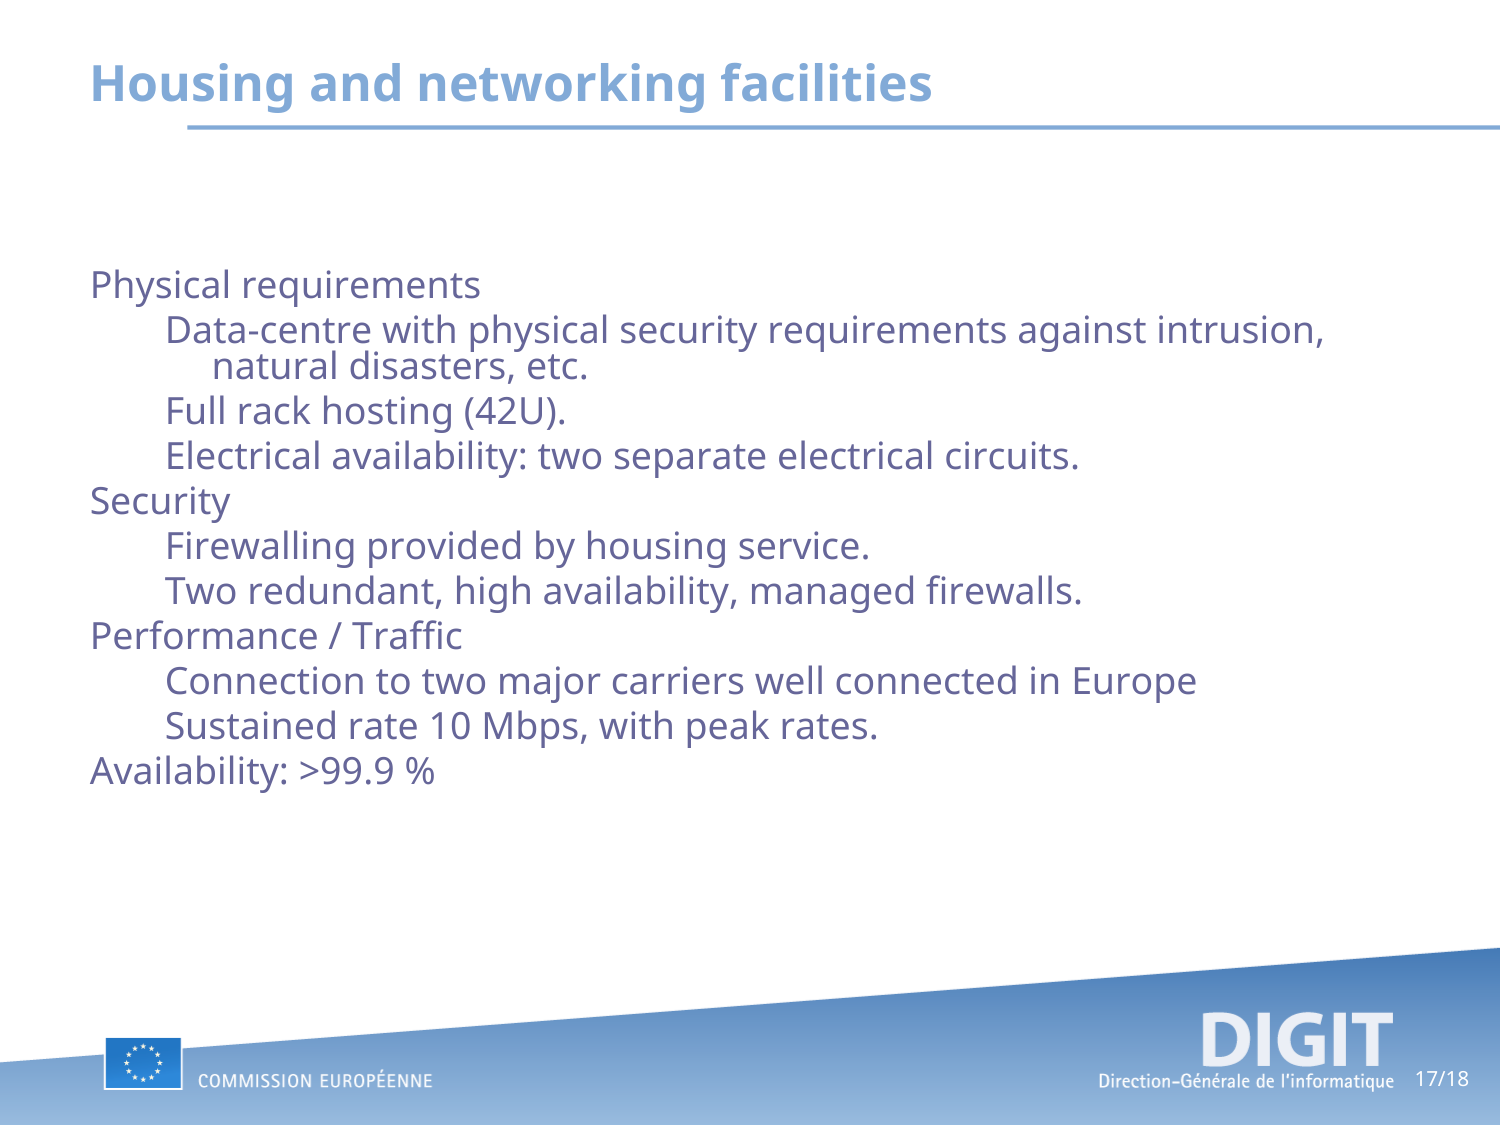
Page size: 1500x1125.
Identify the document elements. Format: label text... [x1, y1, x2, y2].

title Housing and networking facilities [75, 45, 1426, 233]
list Physical requirements Data-centre with physical security requirements against intrusion, natural disasters, etc. Full rack hosting (42U). Electrical availability: two separate electrical circuits. Security Firewalling provided by housing service. Two redundant, high availability, managed firewalls. Performance / Traffic Connection to two major carriers well connected in Europe Sustained rate 10 Mbps, with peak rates. Availability: >99.9 % [75, 262, 1426, 1006]
picture [0, 0, 1500, 1125]
